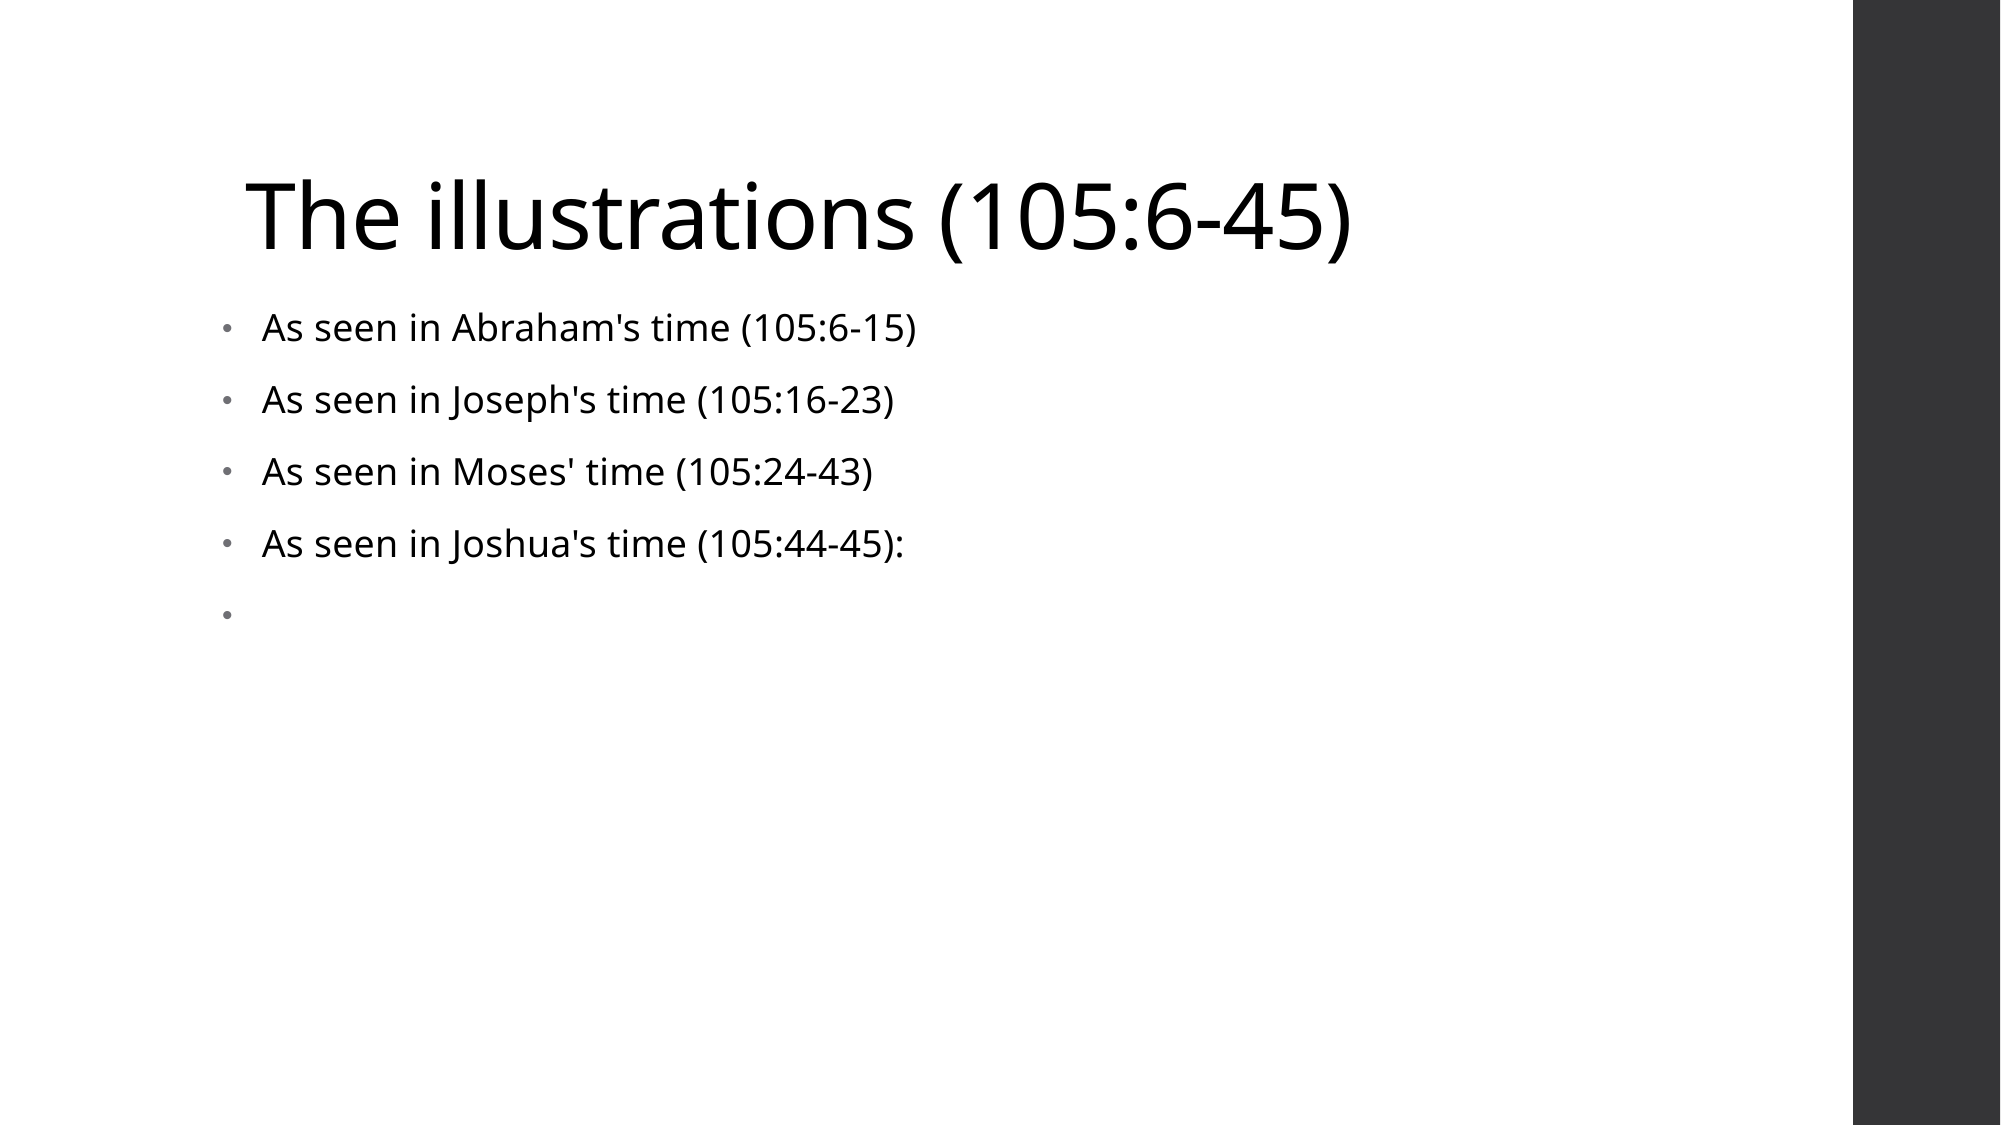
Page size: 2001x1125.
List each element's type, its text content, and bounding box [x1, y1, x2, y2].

list As seen in Abraham's time (105:6-15) As seen in Joseph's time (105:16-23) As seen in Moses' time (105:24-43) As seen in Joshua's time (105:44-45): [206, 299, 1617, 1014]
title The illustrations (105:6-45) [206, 60, 1797, 278]
